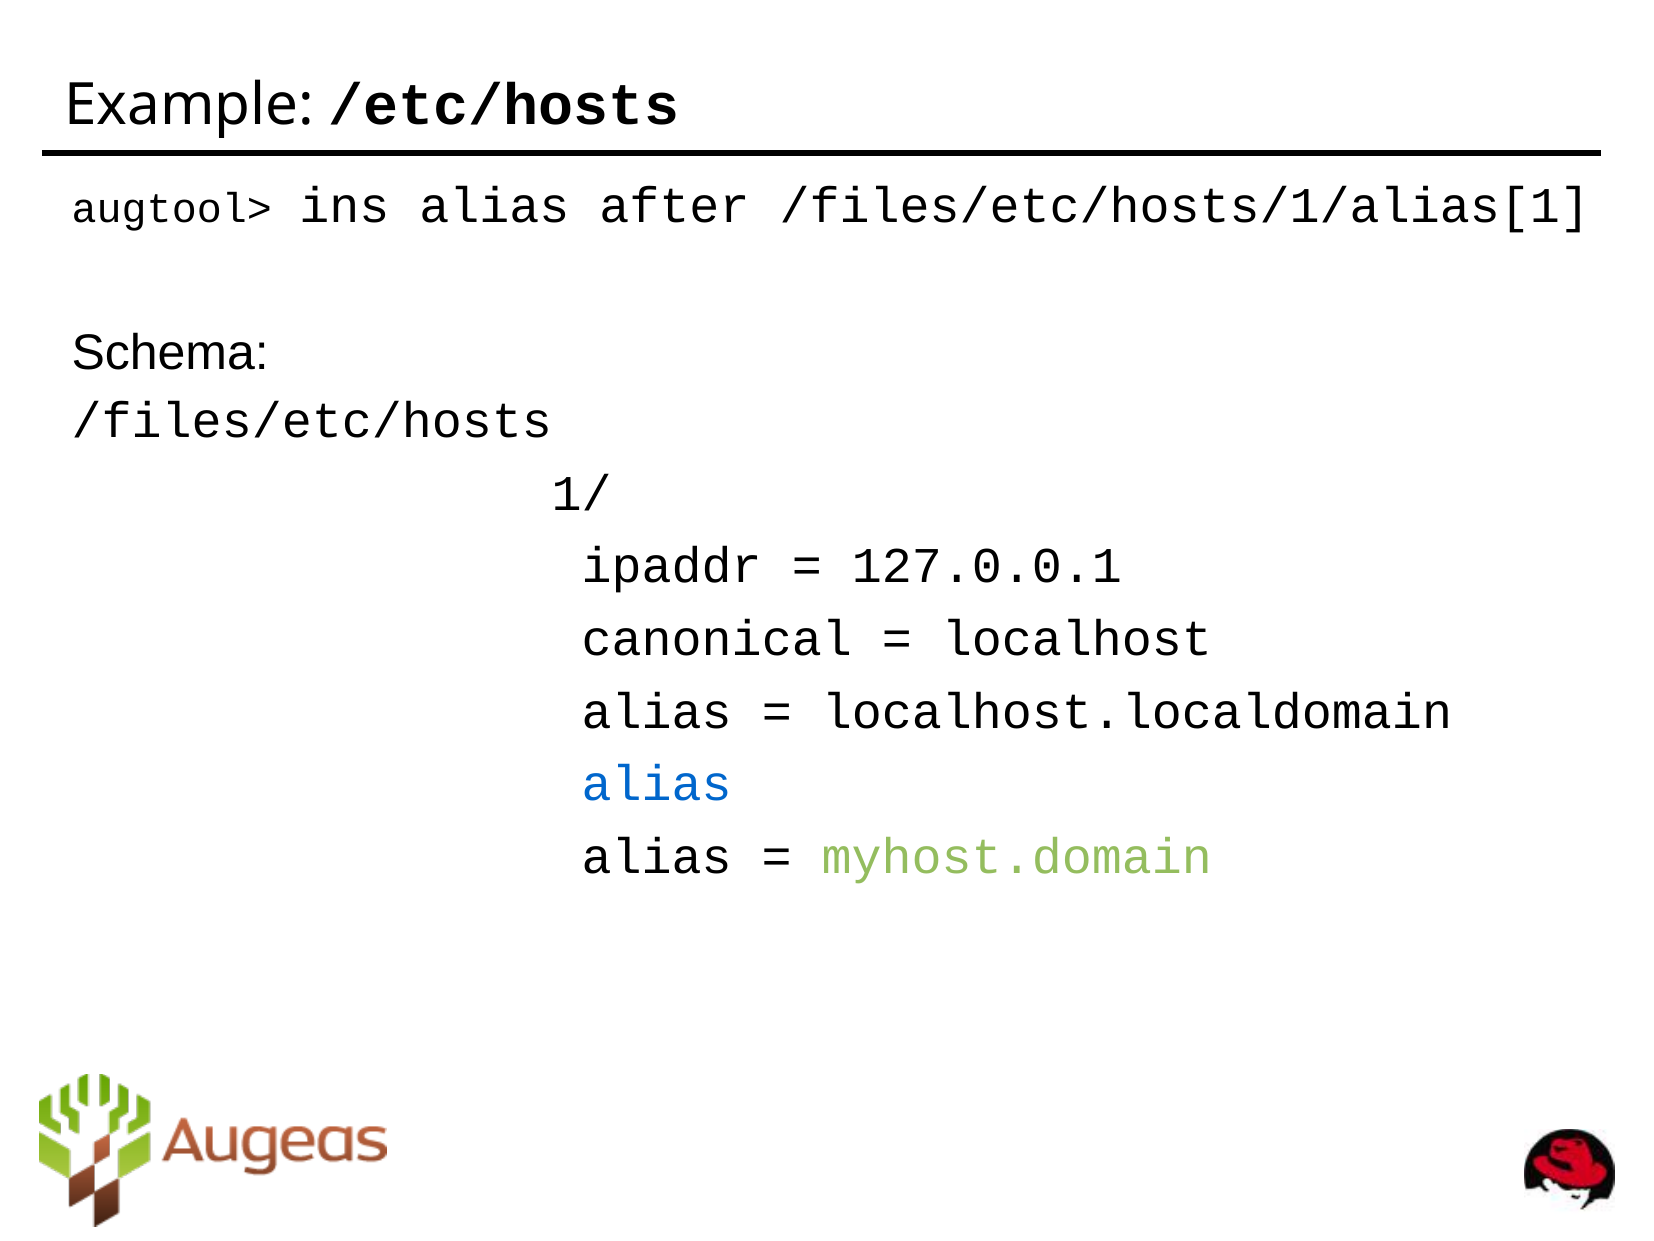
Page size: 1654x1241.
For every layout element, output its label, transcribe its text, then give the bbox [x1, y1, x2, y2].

picture [39, 1074, 387, 1227]
picture [1524, 1129, 1615, 1220]
title Example: /etc/hosts [64, 42, 1496, 161]
list augtool> ins alias after /files/etc/hosts/1/alias[1] Schema: /files/etc/hosts 1/ ipaddr = 127.0.0.1 canonical = localhost alias = localhost.localdomain alias alias = myhost.domain [71, 180, 1631, 1089]
